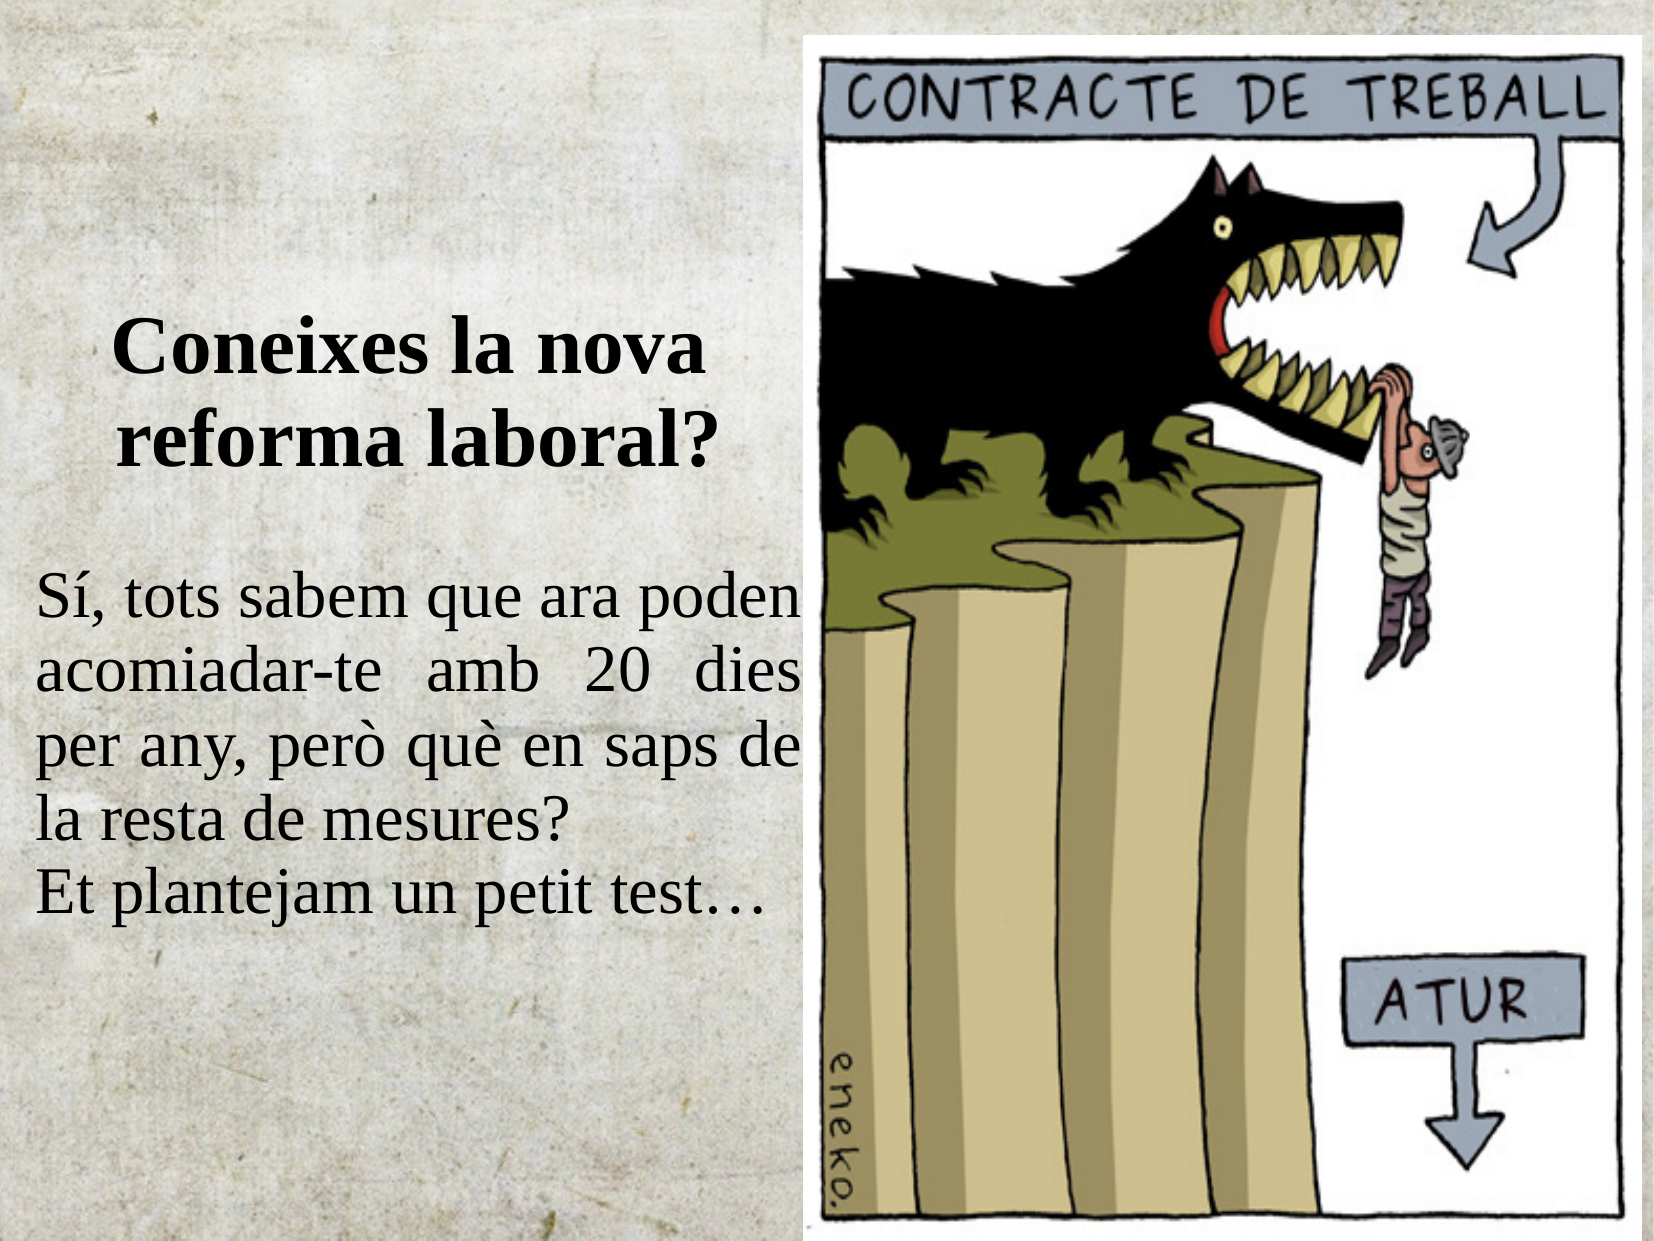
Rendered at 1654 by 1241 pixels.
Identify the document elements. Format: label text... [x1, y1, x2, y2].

picture [0, 0, 1654, 1241]
subtitle Coneixes la nova reforma laboral? Sí, tots sabem que ara poden acomiadar-te amb 20 dies per any, però què en saps de la resta de mesures? Et plantejam un petit test… [35, 70, 803, 1158]
